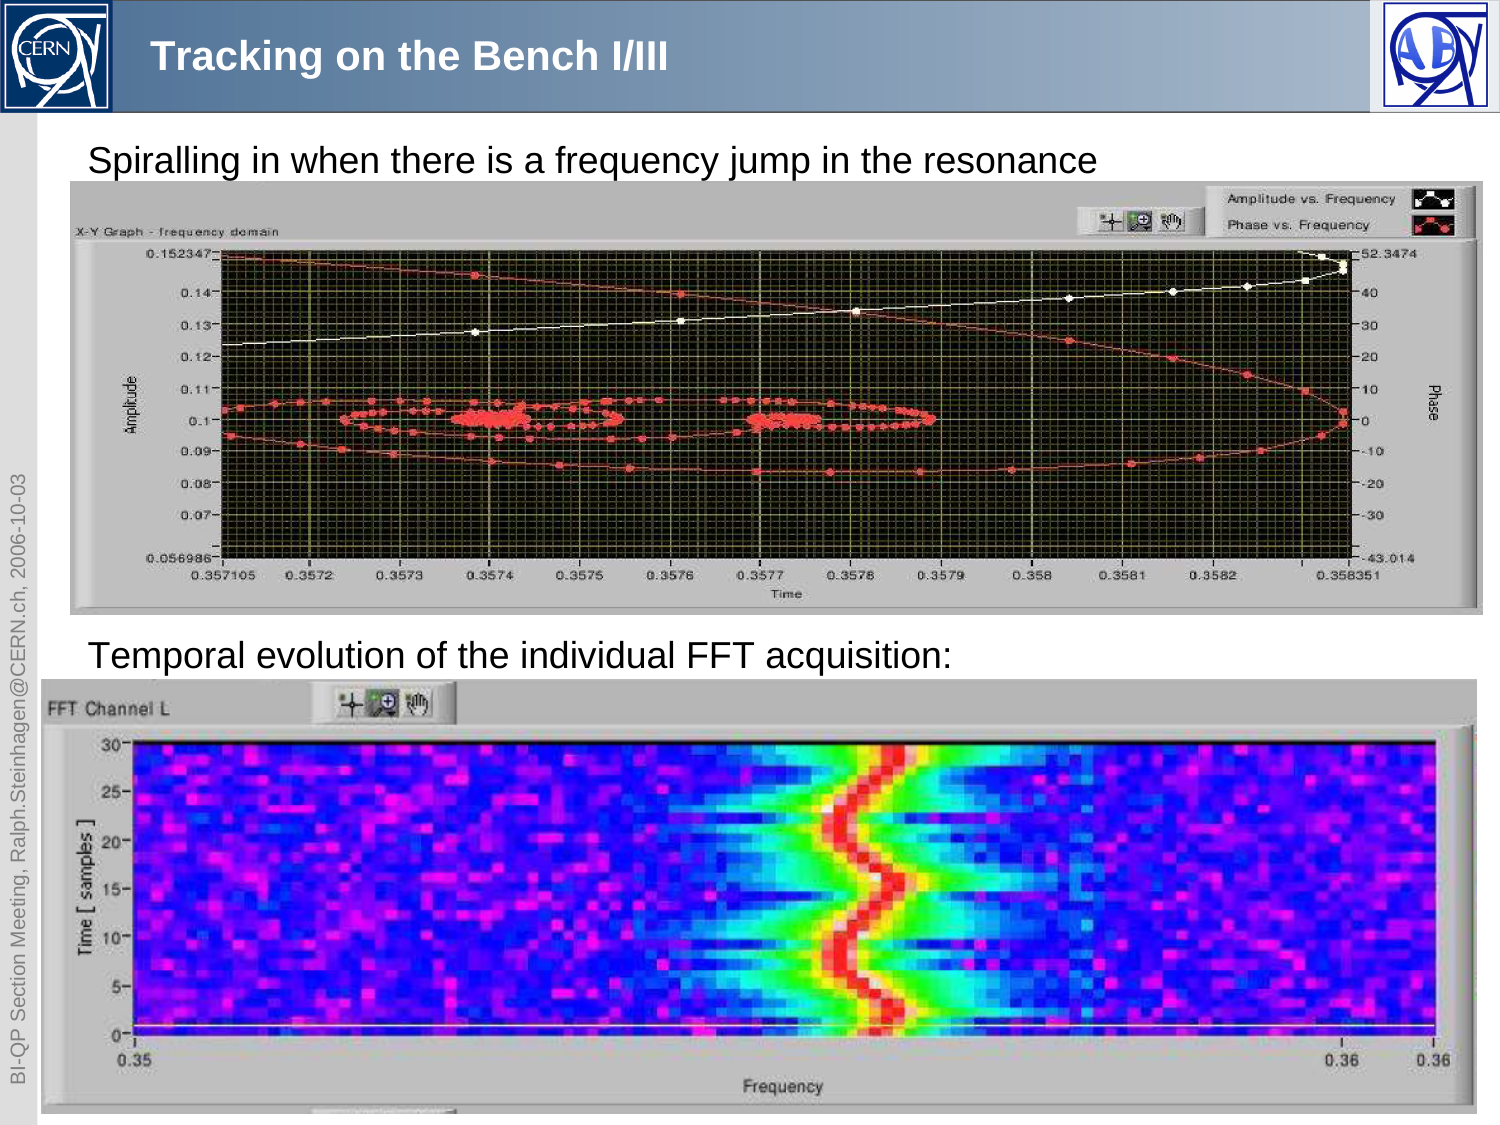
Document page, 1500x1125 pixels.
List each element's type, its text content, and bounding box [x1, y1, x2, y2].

picture [1382, 1, 1489, 108]
picture [0, 0, 113, 113]
picture [70, 181, 1483, 615]
list Spiralling in when there is a frequency jump in the resonance Temporal evolution of the individual FFT acquisition: [87, 615, 1438, 679]
title Tracking on the Bench I/III [150, 0, 1201, 113]
picture [41, 679, 1477, 1114]
list Spiralling in when there is a frequency jump in the resonance Temporal evolution of the individual FFT acquisition: [87, 137, 1438, 181]
